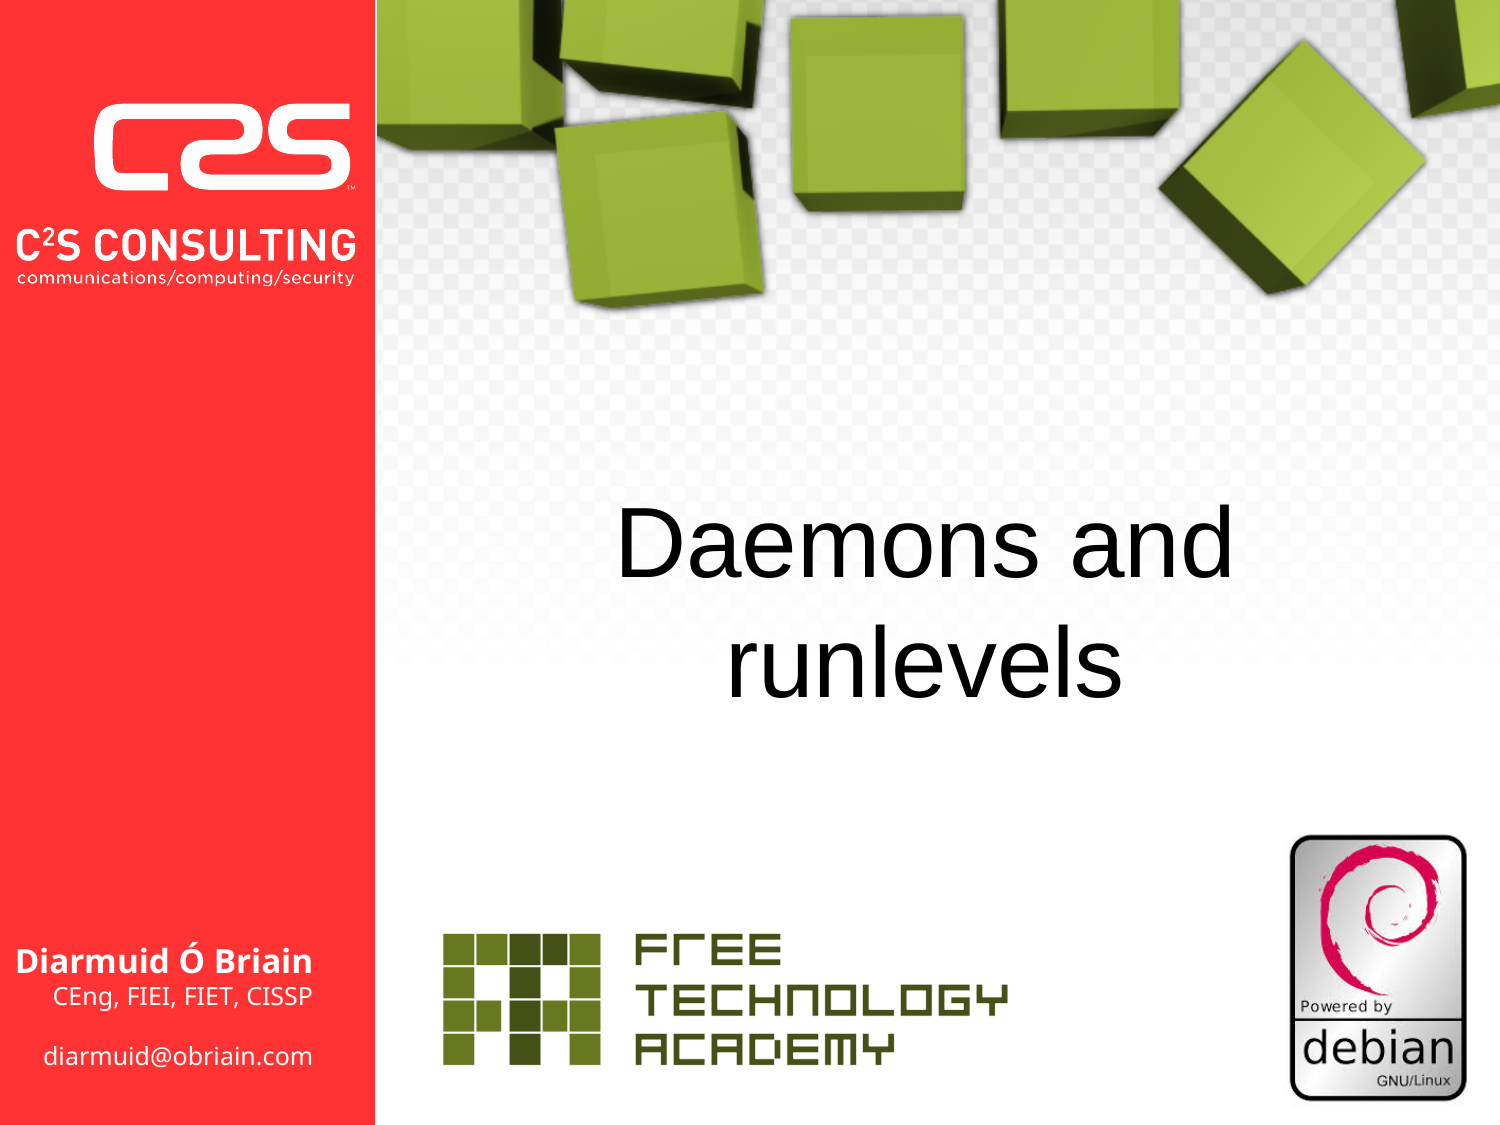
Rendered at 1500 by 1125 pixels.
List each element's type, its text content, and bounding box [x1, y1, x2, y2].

picture [1276, 826, 1474, 1111]
picture [13, 98, 361, 290]
picture [437, 926, 1016, 1075]
subtitle Daemons and runlevels [425, 354, 1426, 841]
picture [377, 0, 1500, 667]
